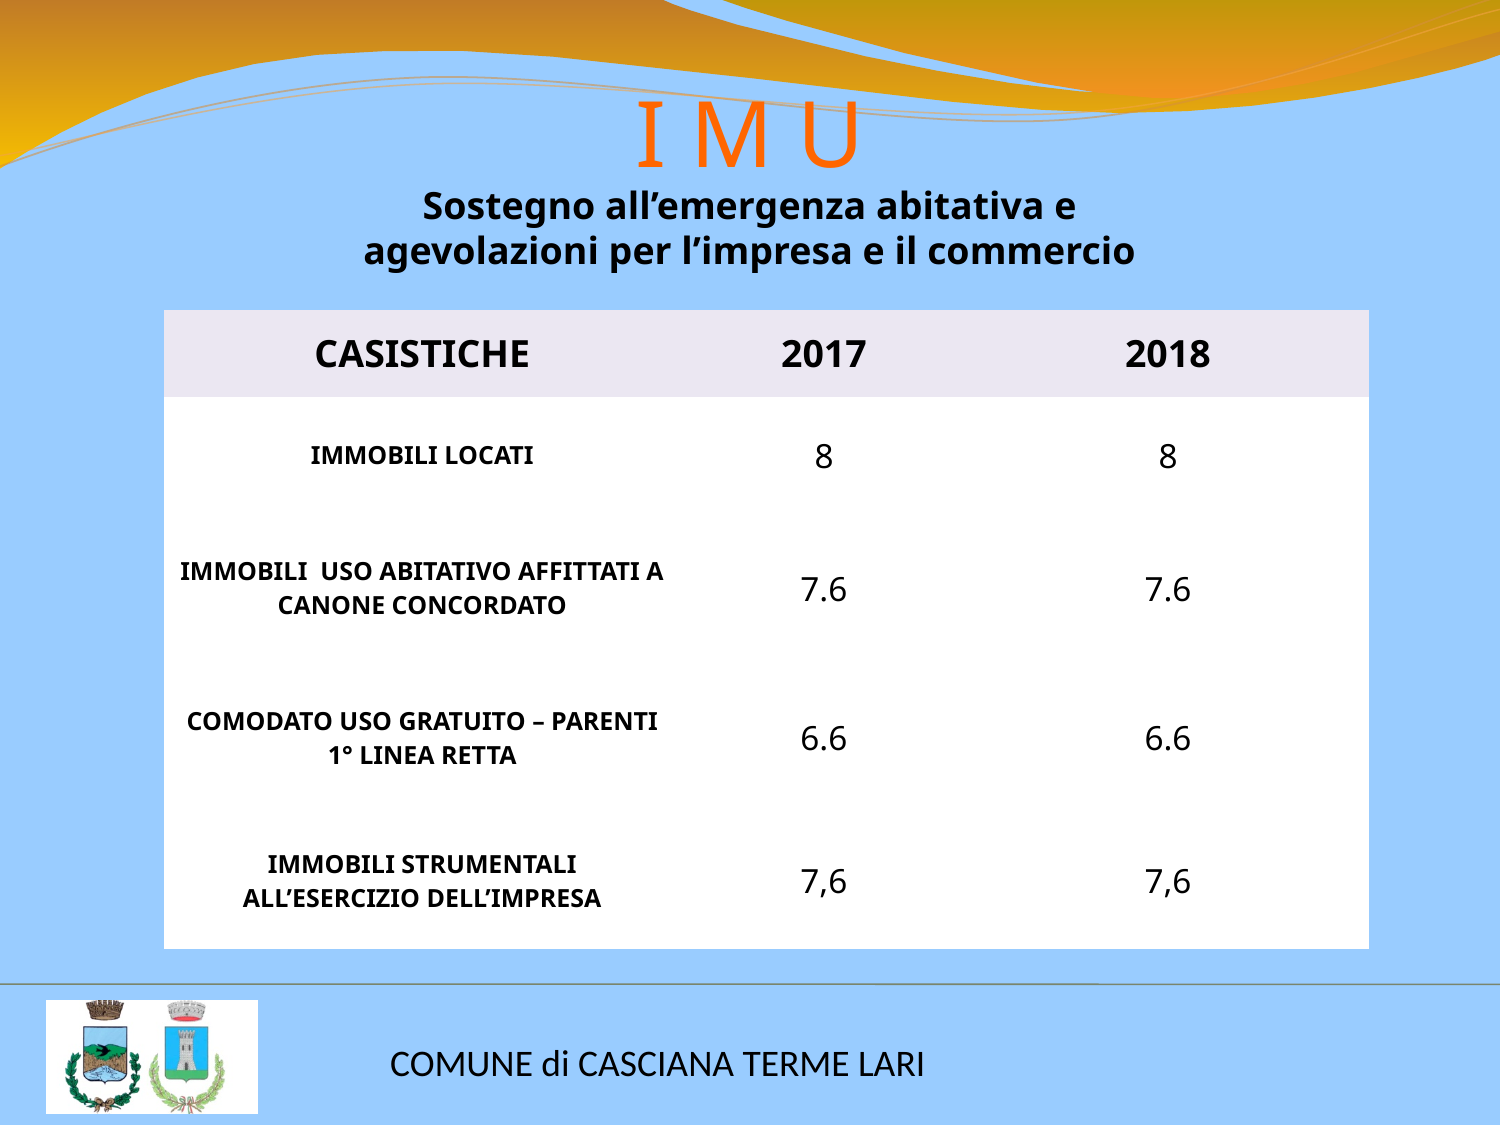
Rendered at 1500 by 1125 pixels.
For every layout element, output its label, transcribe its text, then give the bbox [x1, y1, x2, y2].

table_cell 8 [681, 397, 967, 513]
table_cell 7,6 [967, 812, 1369, 949]
table_cell IMMOBILI STRUMENTALI ALL’ESERCIZIO DELL’IMPRESA [164, 812, 681, 949]
table_cell 7.6 [681, 513, 967, 663]
table_cell 7.6 [967, 513, 1369, 663]
table_cell 7,6 [681, 812, 967, 949]
text_box Sostegno all’emergenza abitativa e agevolazioni per l’impresa e il commercio [46, 114, 1454, 280]
table_header 2017 [681, 310, 967, 397]
picture [46, 1000, 258, 1114]
text_box COMUNE di CASCIANA TERME LARI [374, 1031, 1500, 1092]
table_cell IMMOBILI LOCATI [164, 397, 681, 513]
table_cell COMODATO USO GRATUITO – PARENTI 1° LINEA RETTA [164, 663, 681, 812]
table_cell 6.6 [681, 663, 967, 812]
table_header CASISTICHE [164, 310, 681, 397]
table_cell 6.6 [967, 663, 1369, 812]
text_box I M U [193, 68, 1307, 114]
table_cell 8 [967, 397, 1369, 513]
table_header 2018 [967, 310, 1369, 397]
table_cell IMMOBILI USO ABITATIVO AFFITTATI A CANONE CONCORDATO [164, 513, 681, 663]
